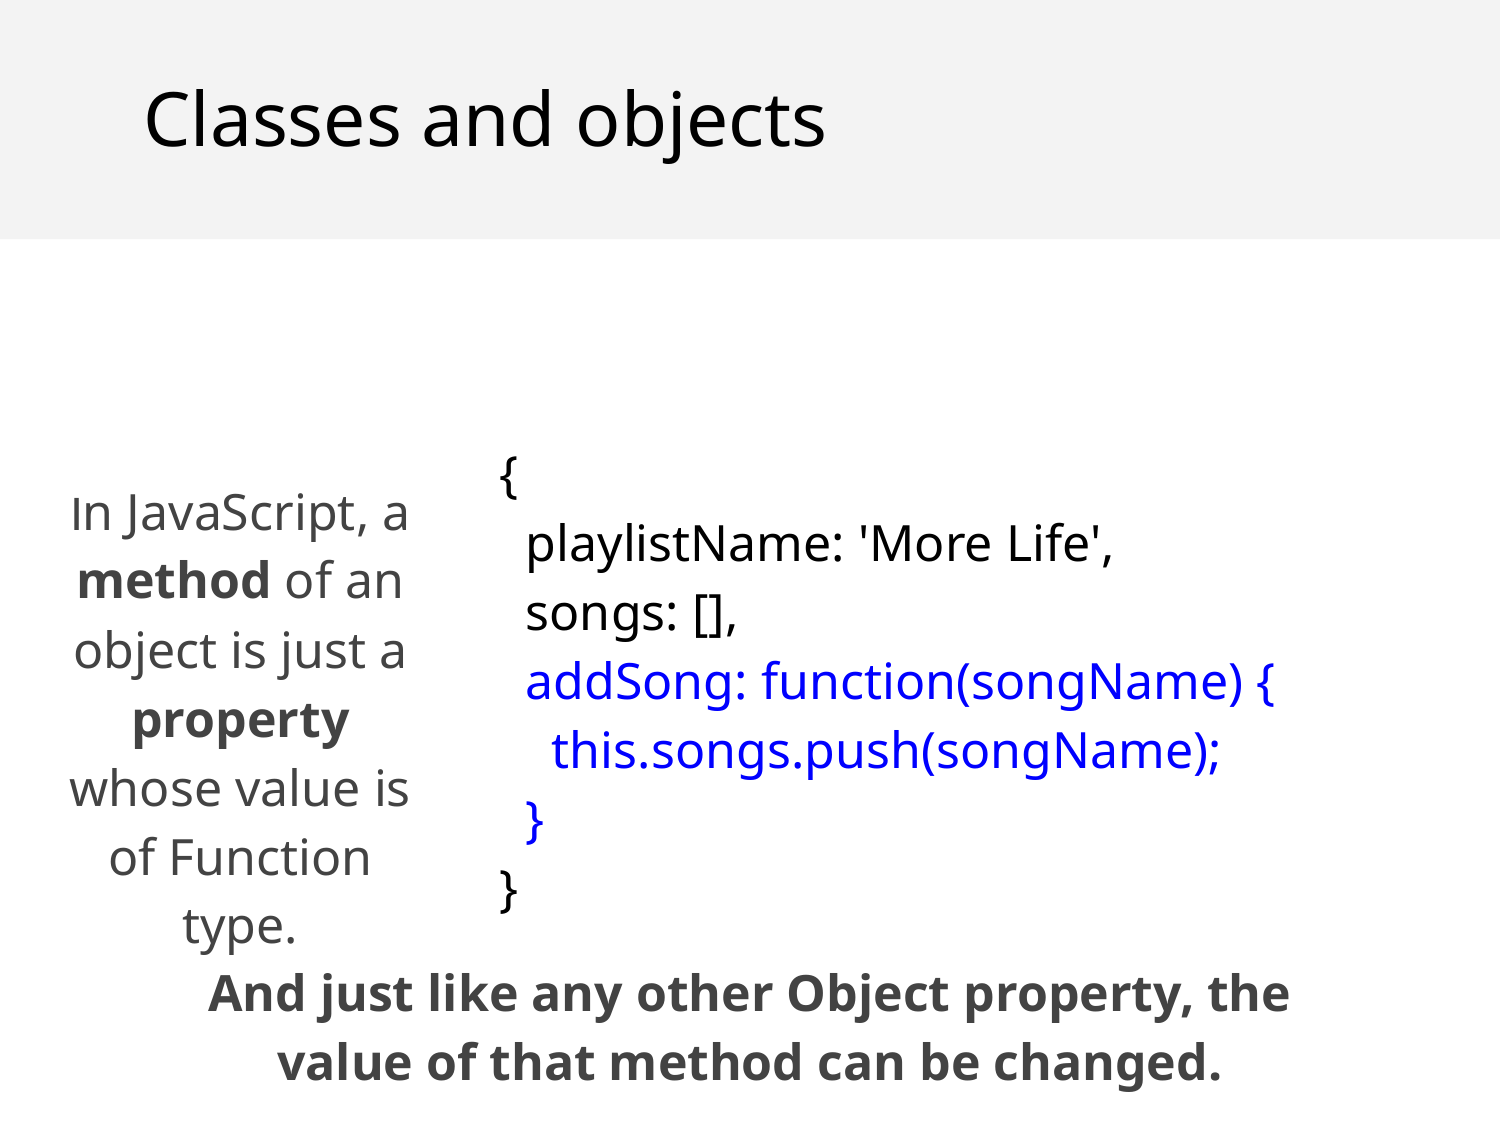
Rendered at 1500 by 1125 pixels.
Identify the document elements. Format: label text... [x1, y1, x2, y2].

text_box { playlistName: 'More Life', songs: [], addSong: function(songName) { this.songs.push(songName); } } [484, 418, 1443, 950]
list In JavaScript, a method of an object is just a property whose value is of Function type. [34, 456, 447, 1017]
title Classes and objects [128, 56, 1372, 183]
list And just like any other Object property, the value of that method can be changed. [152, 937, 1348, 1106]
